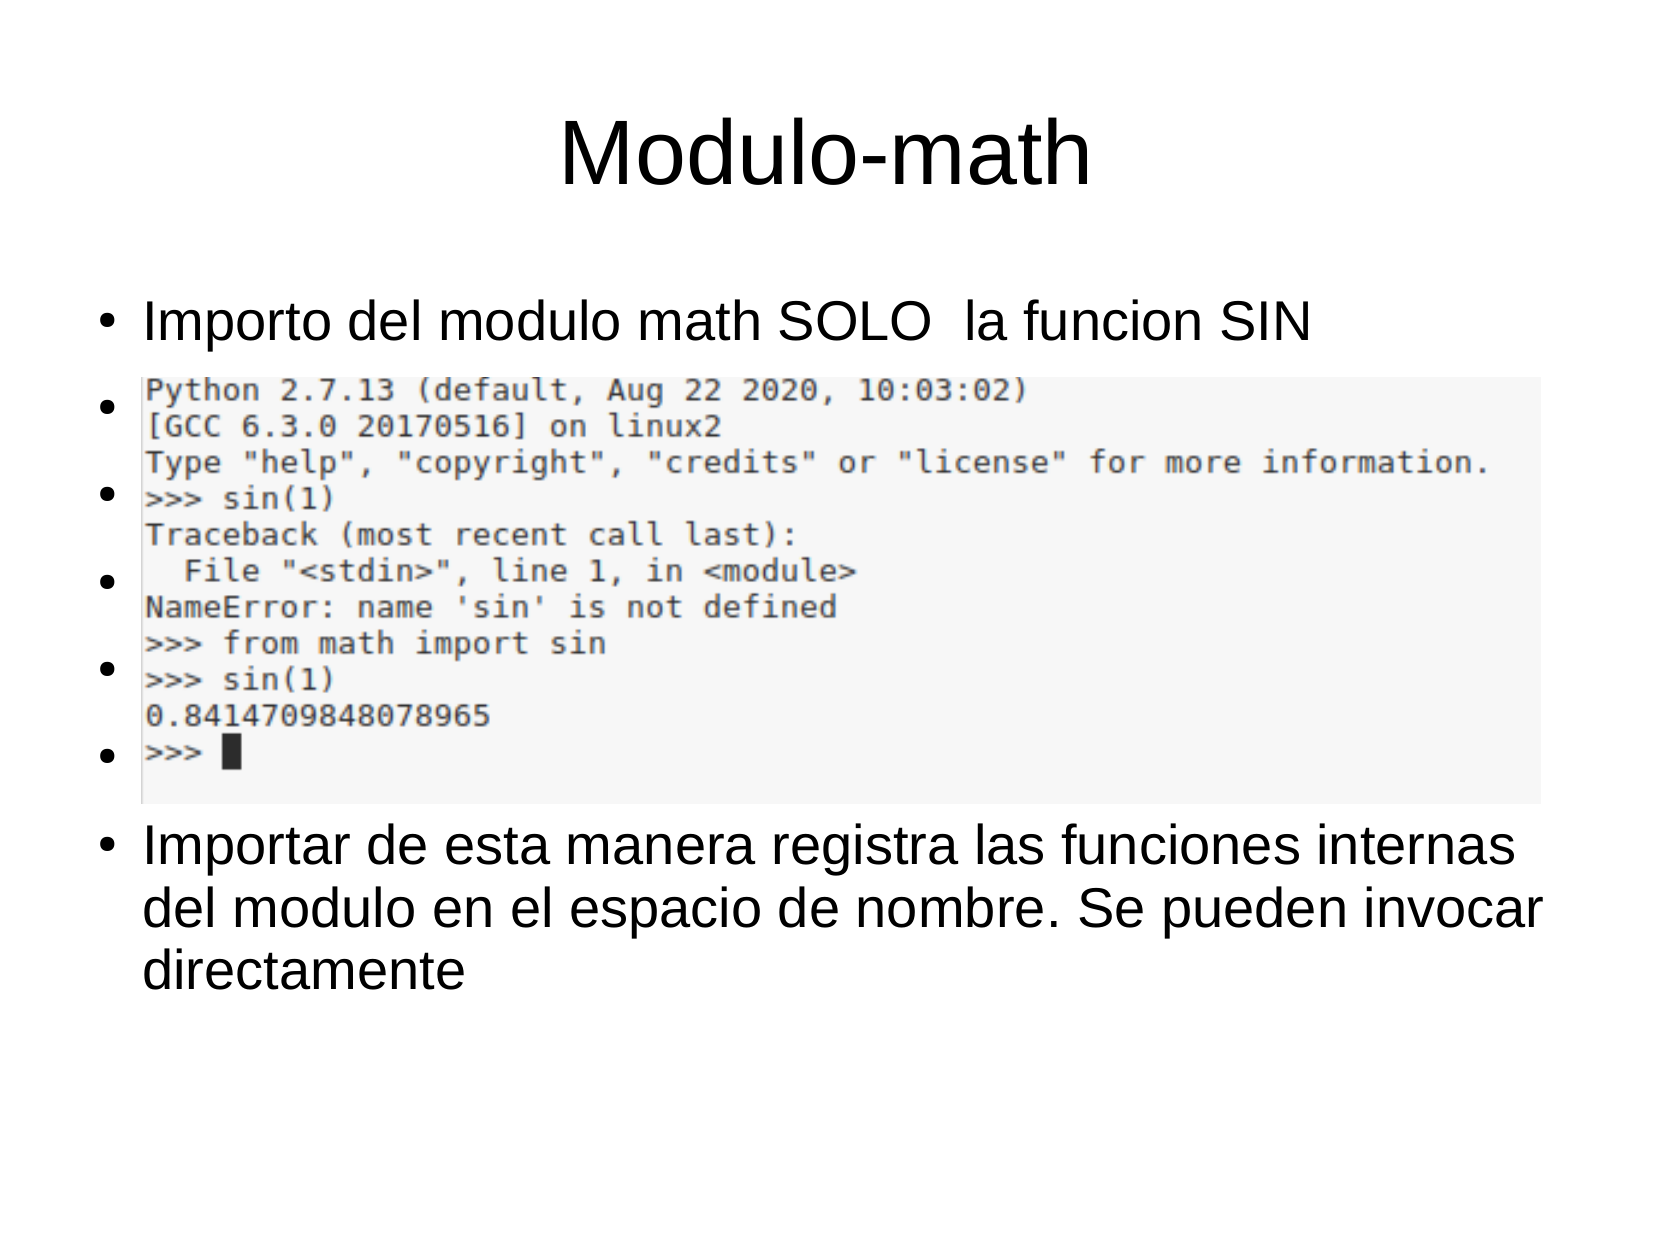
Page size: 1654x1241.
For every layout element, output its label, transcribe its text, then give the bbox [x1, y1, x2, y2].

list Importo del modulo math SOLO la funcion SIN Importar de esta manera registra las funciones internas del modulo en el espacio de nombre. Se pueden invocar directamente [82, 290, 1571, 1010]
title Modulo-math [82, 49, 1571, 257]
picture [141, 377, 1541, 804]
